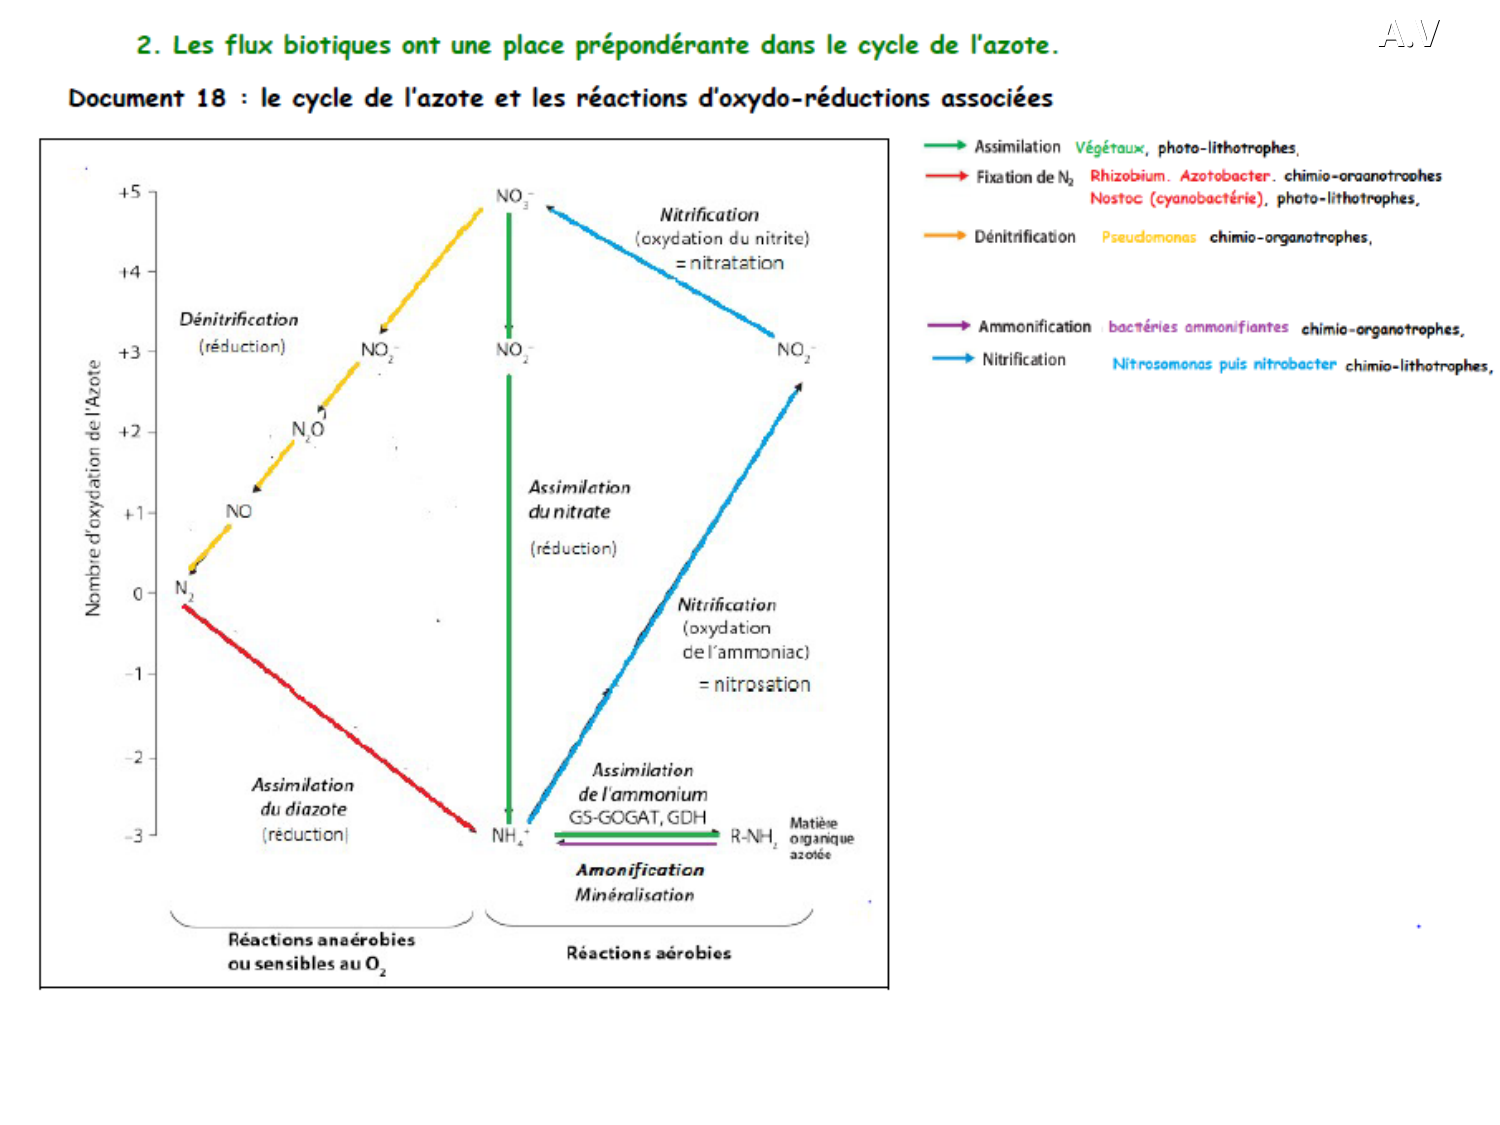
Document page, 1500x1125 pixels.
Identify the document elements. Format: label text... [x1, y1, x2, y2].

text_box A.V [1363, 1, 1488, 63]
picture [23, 21, 1500, 1025]
